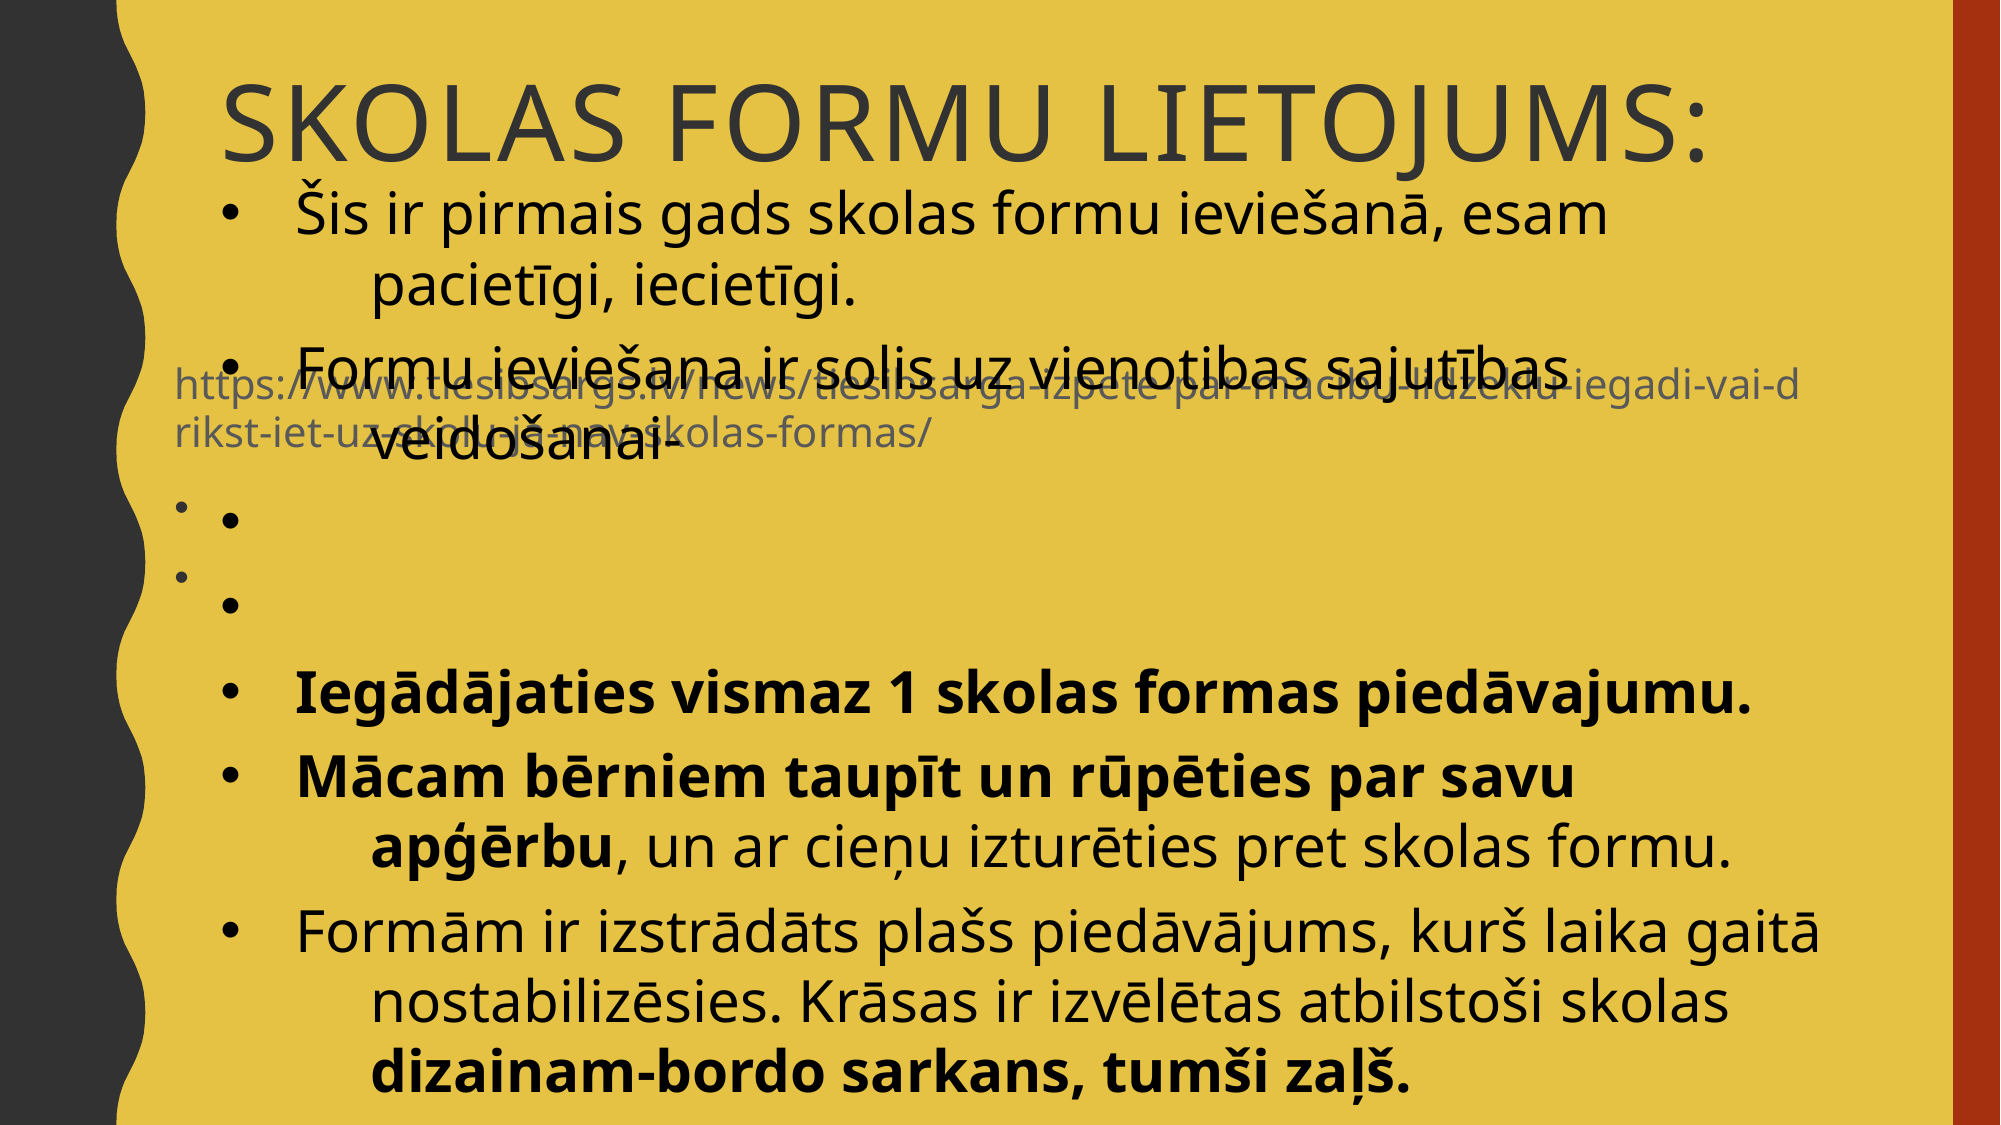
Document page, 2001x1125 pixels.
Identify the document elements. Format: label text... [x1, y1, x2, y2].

title Skolas formu lietojums: [205, 62, 1876, 308]
text_box Šis ir pirmais gads skolas formu ieviešanā, esam pacietīgi, iecietīgi. Formu ieviešana ir solis uz vienotibas sajutības veidošanai- Iegādājaties vismaz 1 skolas formas piedāvajumu. Mācam bērniem taupīt un rūpēties par savu apģērbu, un ar cieņu izturēties pret skolas formu. Formām ir izstrādāts plašs piedāvājums, kurš laika gaitā nostabilizēsies. Krāsas ir izvēlētas atbilstoši skolas dizainam-bordo sarkans, tumši zaļš. Ja ir priekšlikumi-droši sūtiet tos skolai vai Skolas padomei: [205, 169, 1845, 1034]
list https://www.tiesibsargs.lv/news/tiesibsarga-izpete-par-macibu-lidzeklu-iegadi-vai-drikst-iet-uz-skolu-ja-nav-skolas-formas/ [159, 344, 205, 538]
